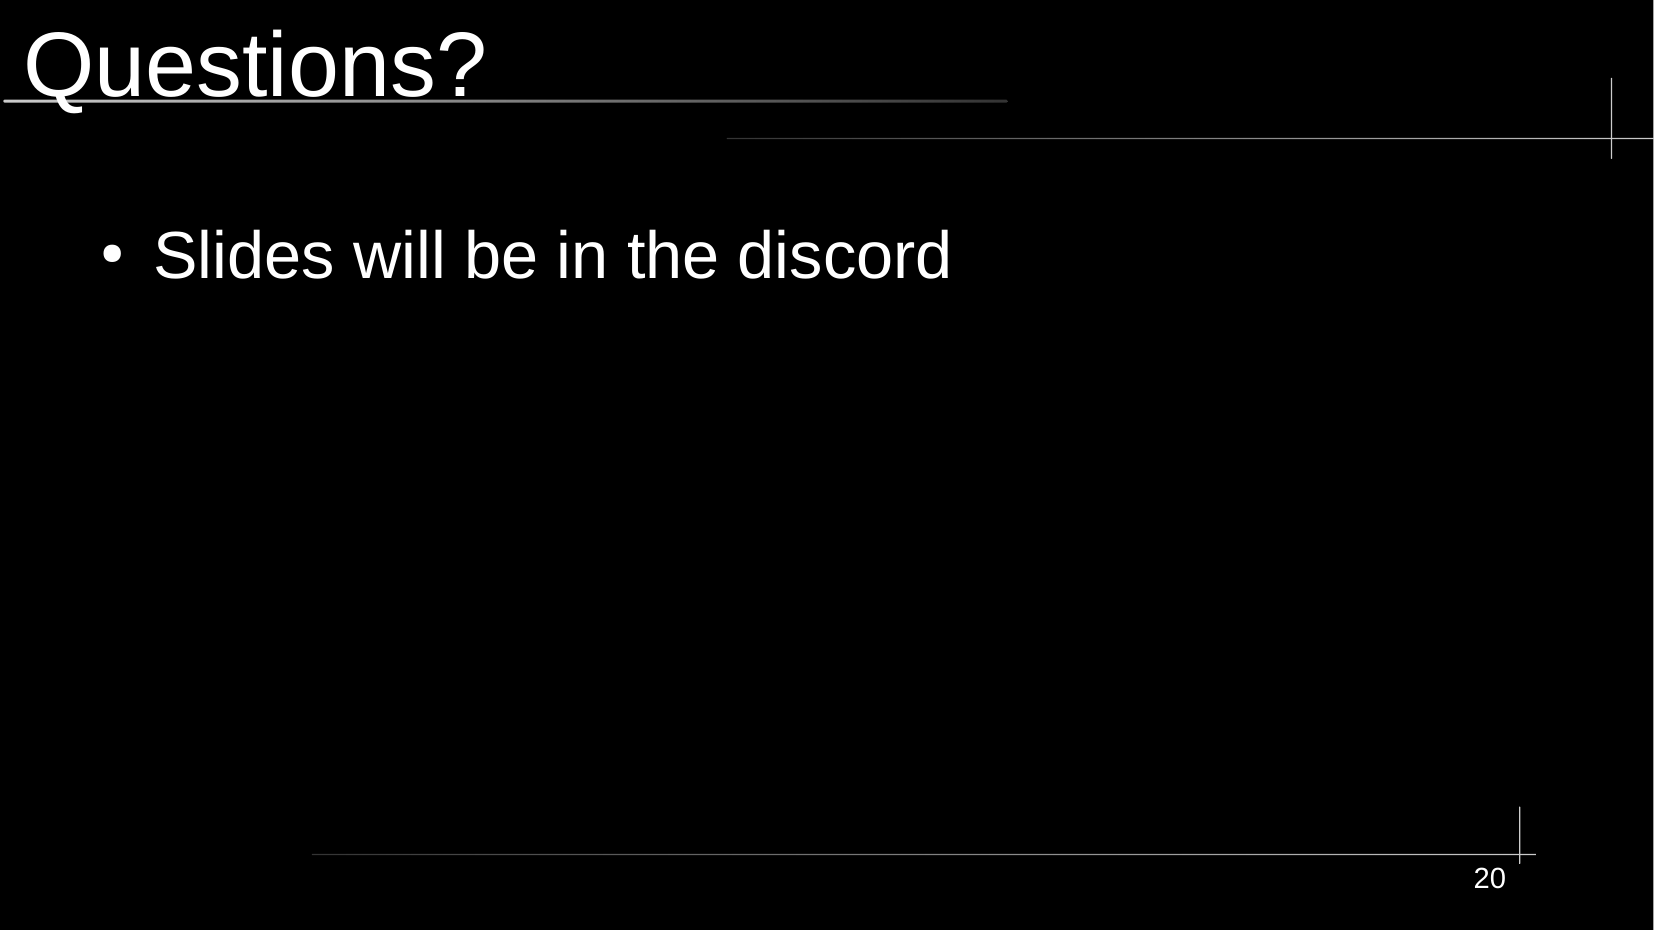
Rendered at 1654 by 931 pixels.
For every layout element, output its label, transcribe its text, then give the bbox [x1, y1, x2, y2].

title Questions? [23, 11, 1589, 119]
list Slides will be in the discord [82, 217, 1571, 758]
